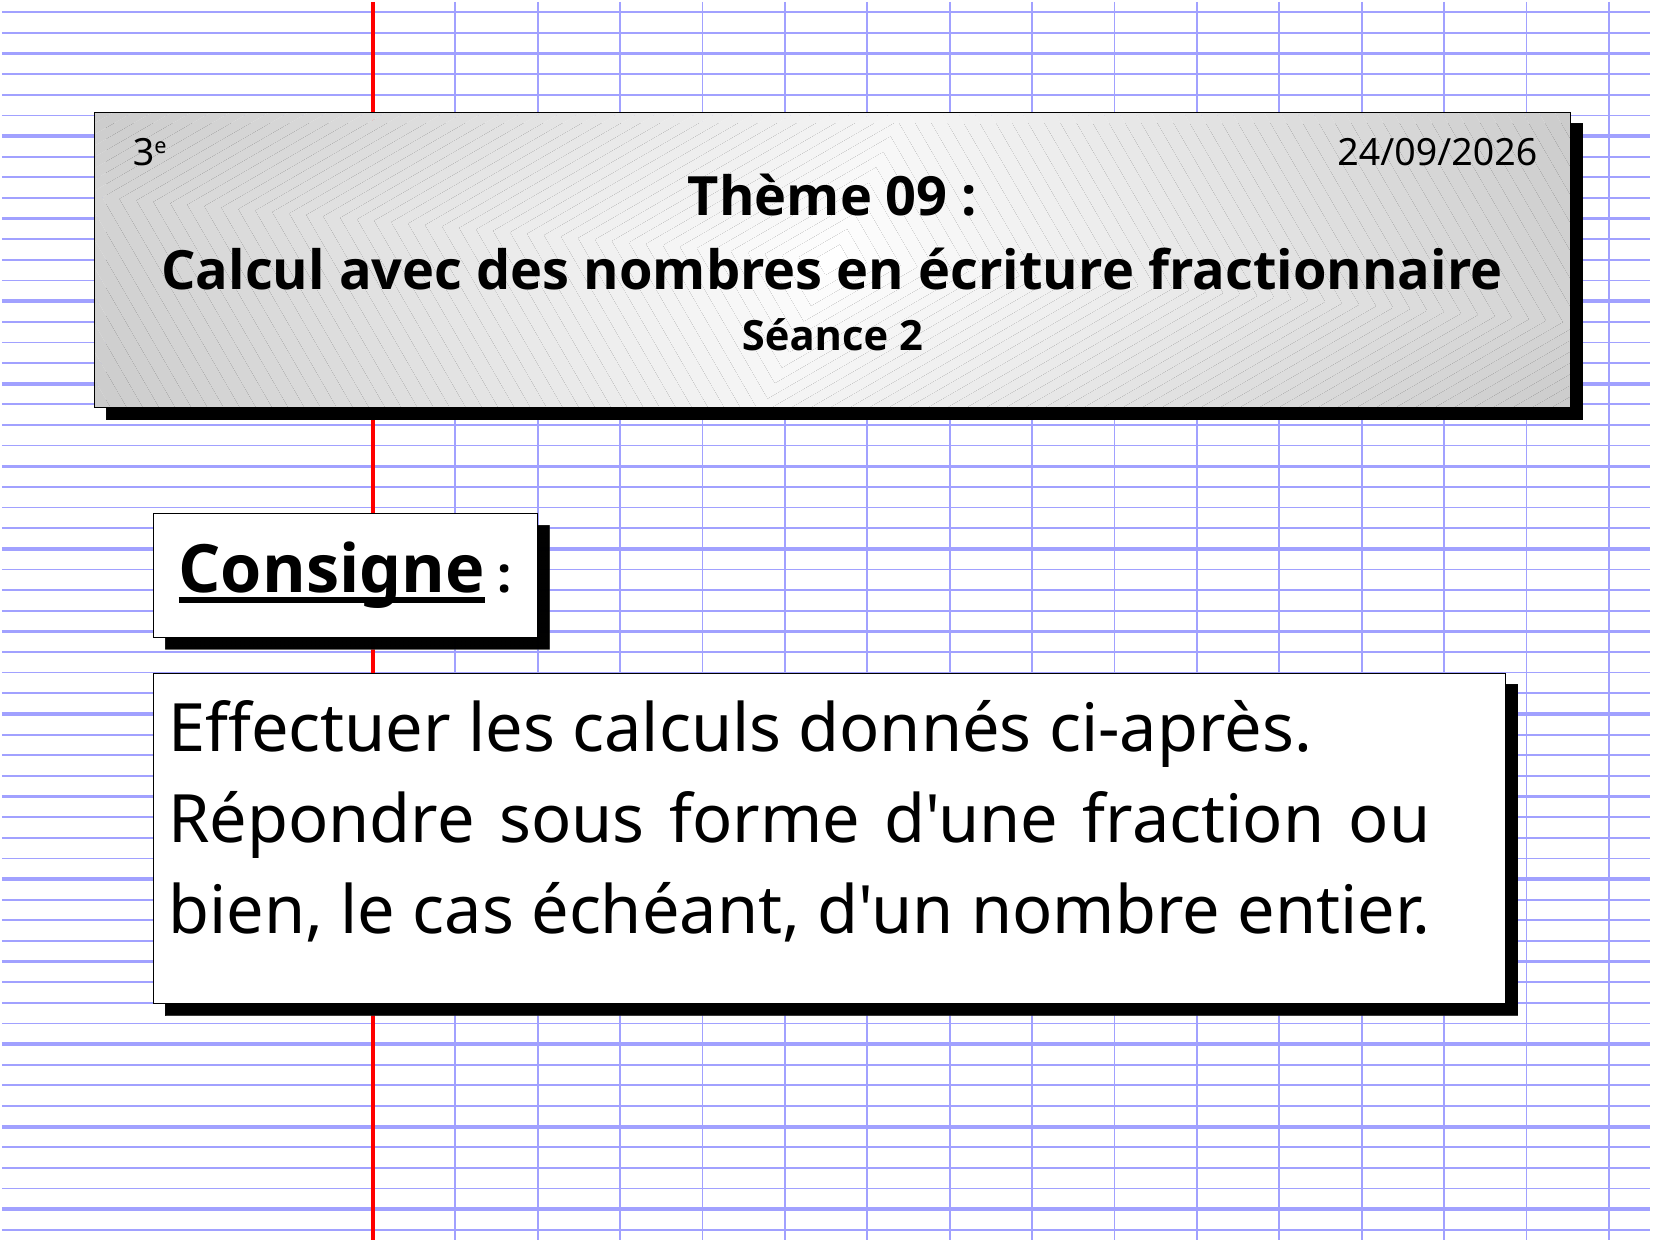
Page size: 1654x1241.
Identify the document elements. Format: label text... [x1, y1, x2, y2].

text_box 3e [118, 118, 207, 186]
picture [0, 0, 1654, 1241]
text_box 13/05/2013 [1322, 118, 1560, 186]
text_box Effectuer les calculs donnés ci-après. Répondre sous forme d'une fraction ou bien, le cas échéant, d'un nombre entier. [153, 673, 1506, 1004]
text_box Thème 09 : Calcul avec des nombres en écriture fractionnaire Séance 2 [94, 112, 1571, 408]
text_box Consigne : [153, 513, 538, 638]
